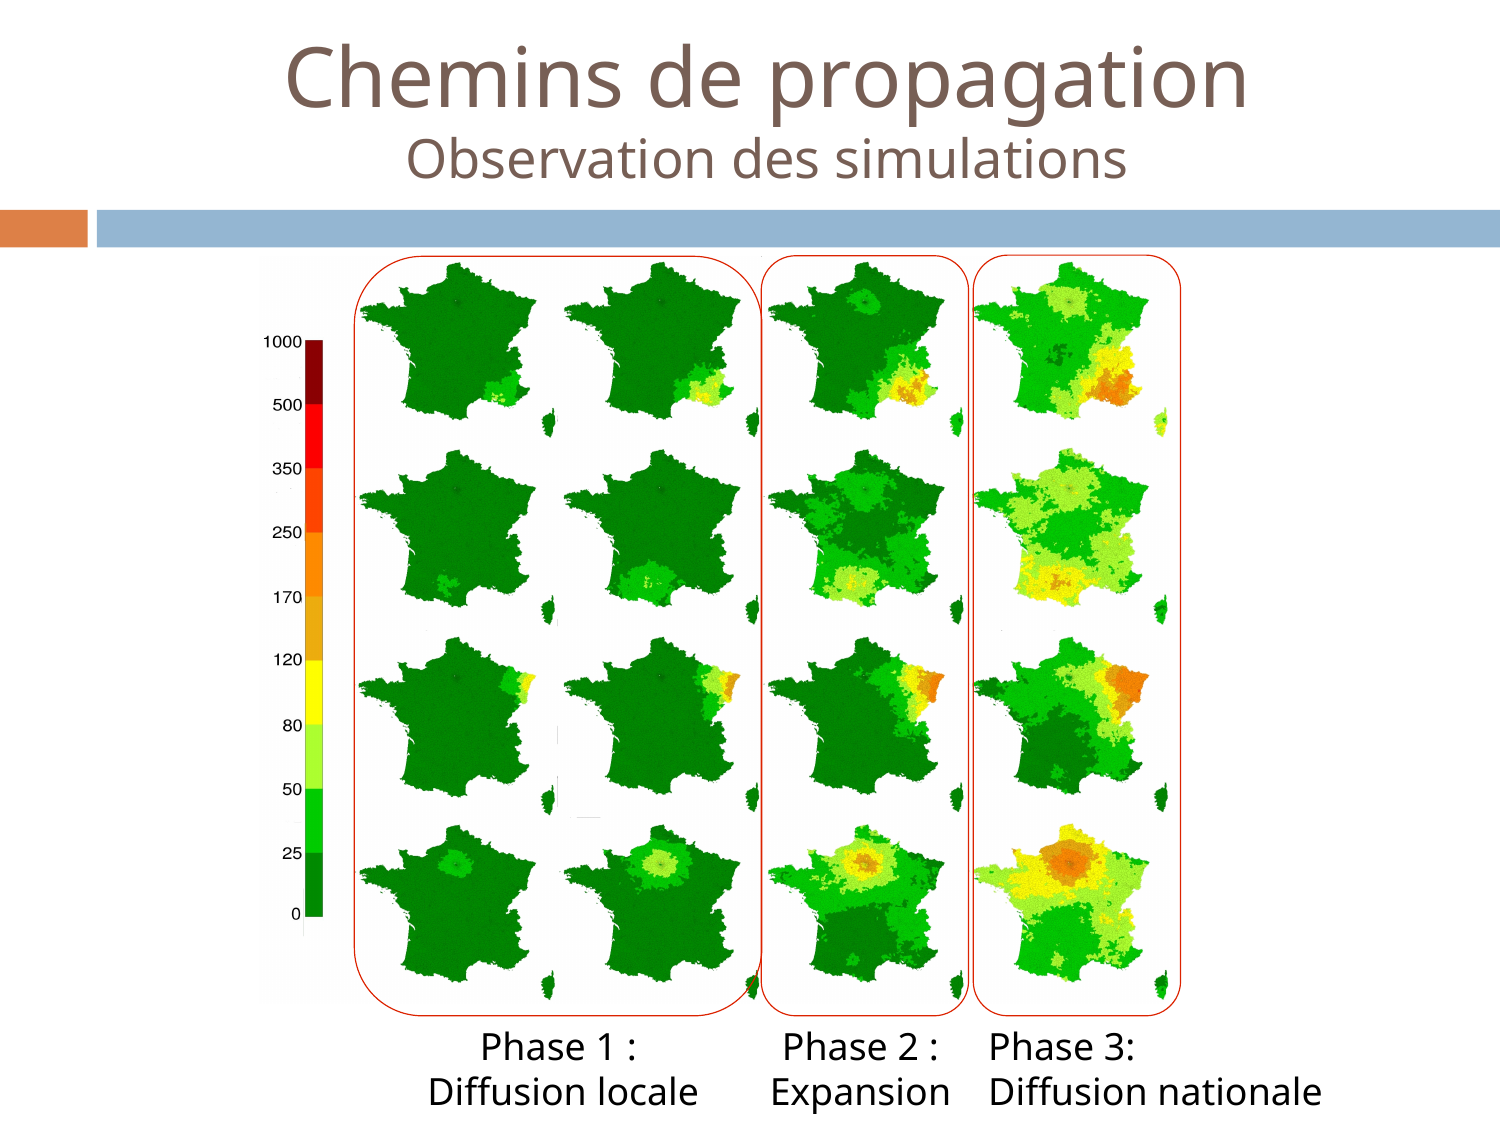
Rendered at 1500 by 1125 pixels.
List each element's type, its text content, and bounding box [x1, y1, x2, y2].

picture [259, 256, 409, 1004]
text_box Phase 1 : Diffusion locale [412, 1015, 732, 1121]
picture [974, 256, 1170, 1004]
picture [946, 256, 994, 1004]
picture [355, 257, 760, 1004]
text_box Phase 3: Diffusion nationale [973, 1015, 1357, 1121]
text_box Phase 2 : Expansion [754, 1015, 973, 1121]
picture [1159, 256, 1170, 263]
picture [735, 970, 768, 1004]
text_box Chemins de propagation Observation des simulations [0, 13, 1500, 201]
picture [708, 256, 784, 302]
picture [762, 257, 967, 1004]
